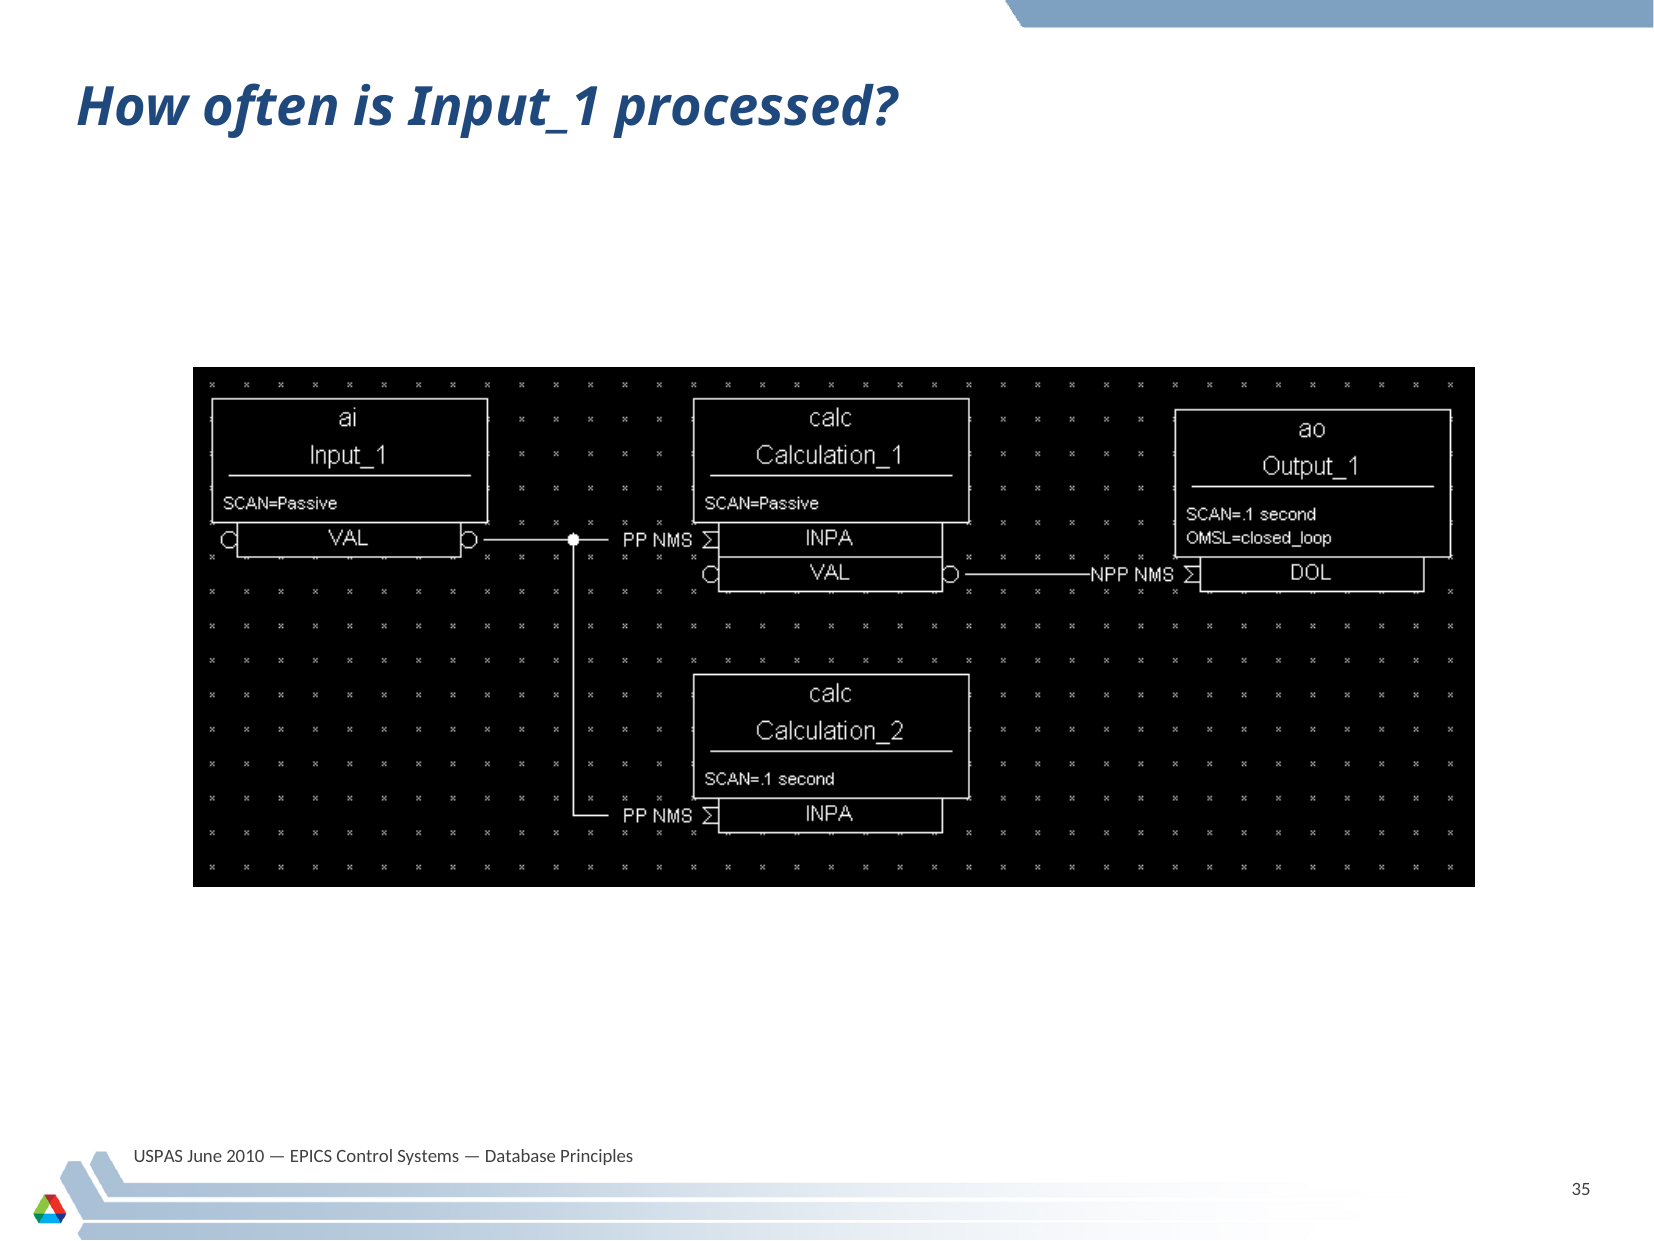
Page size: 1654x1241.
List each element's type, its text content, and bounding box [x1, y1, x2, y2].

title How often is Input_1 processed? [61, 59, 1500, 138]
picture [193, 367, 1475, 887]
picture [0, 0, 1654, 29]
picture [0, 1143, 1654, 1240]
